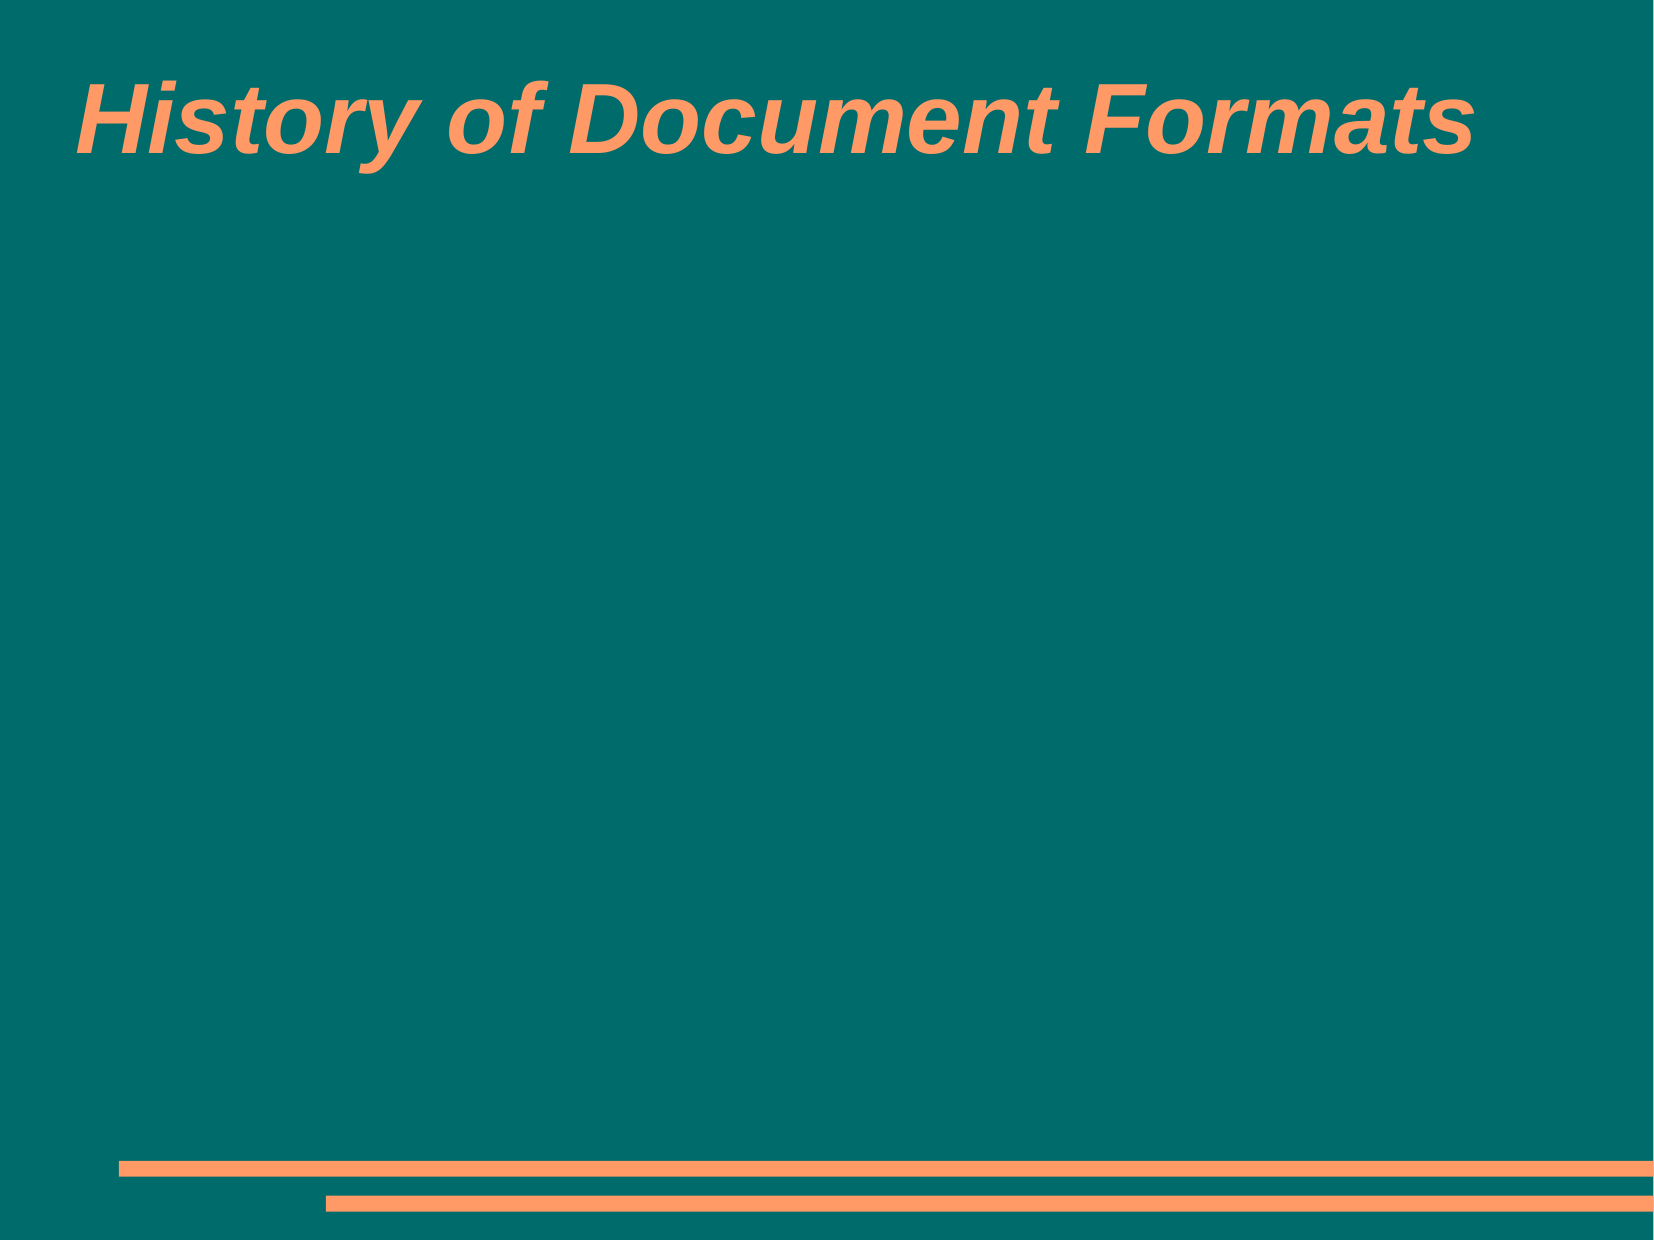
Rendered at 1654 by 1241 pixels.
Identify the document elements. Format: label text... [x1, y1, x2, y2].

title History of Document Formats [75, 15, 1576, 223]
